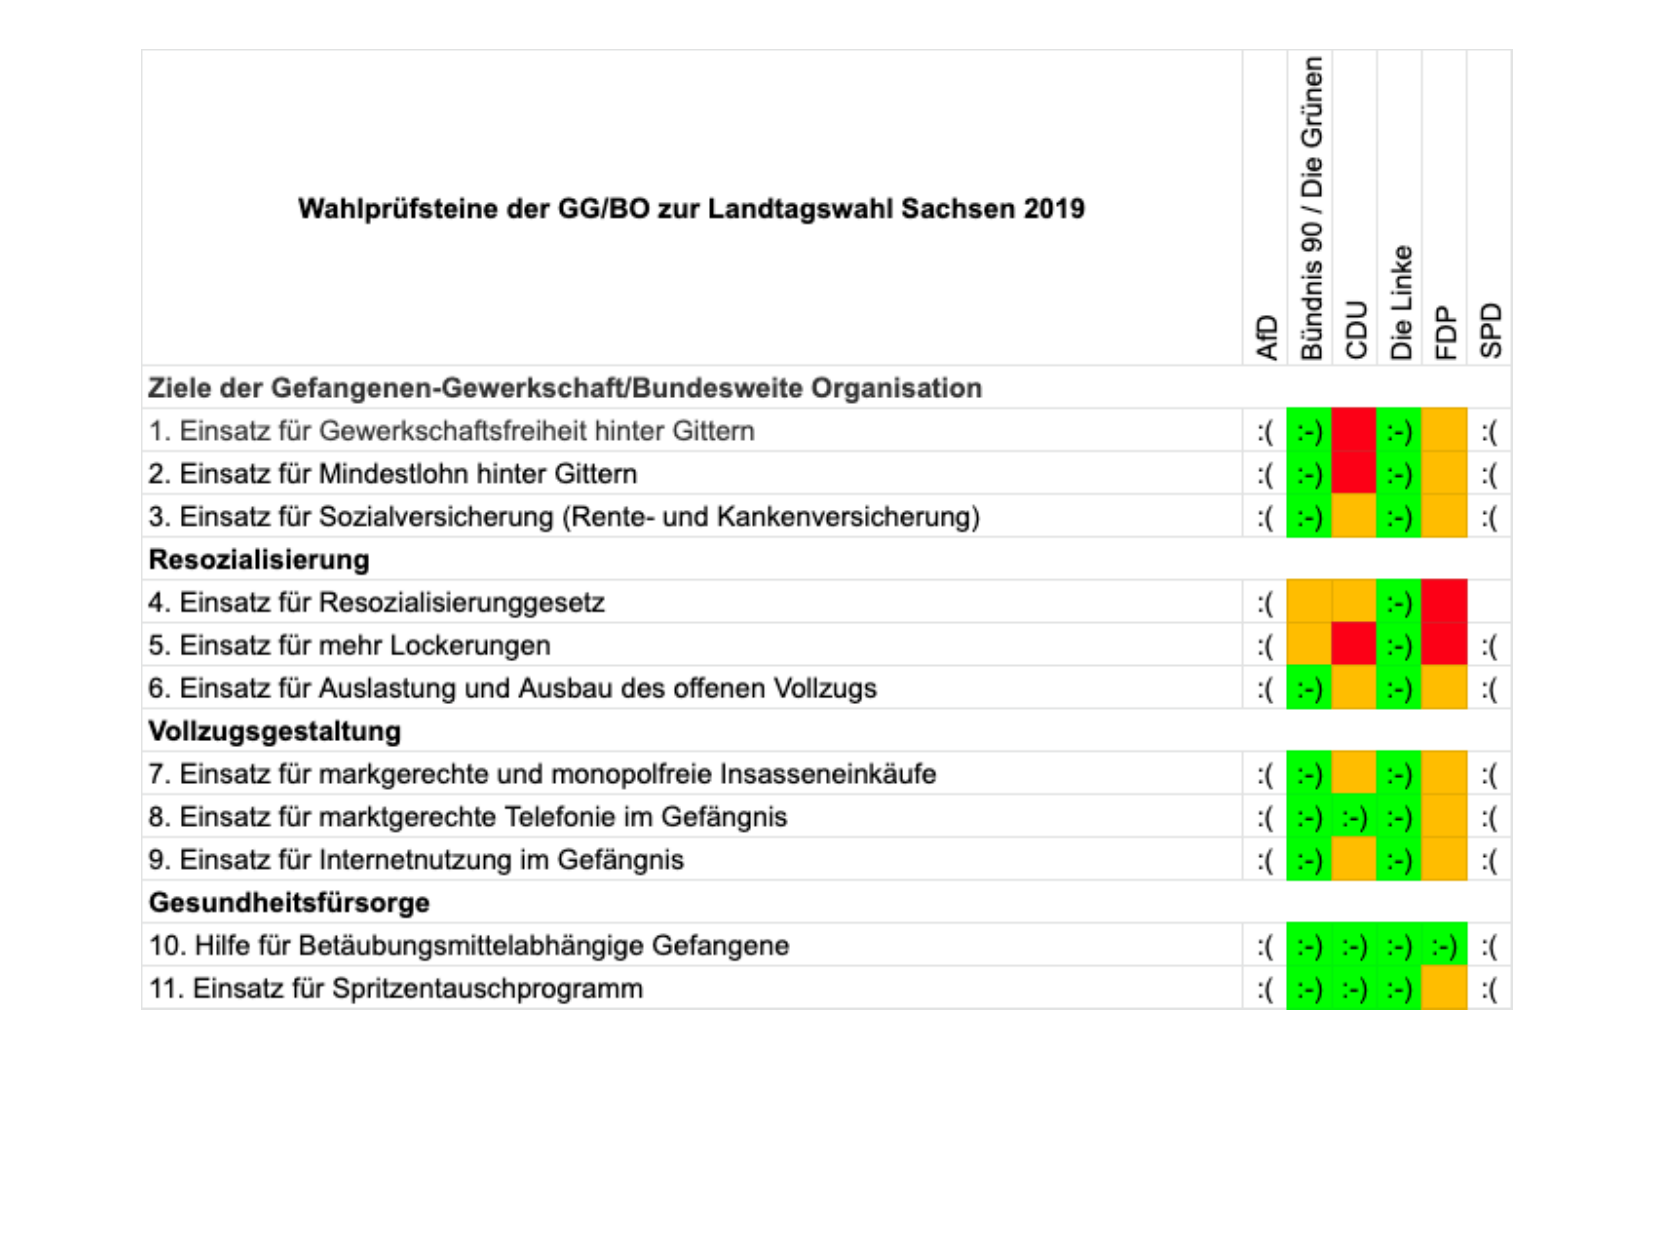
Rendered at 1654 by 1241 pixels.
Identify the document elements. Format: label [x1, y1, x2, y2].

picture [141, 49, 1513, 1010]
